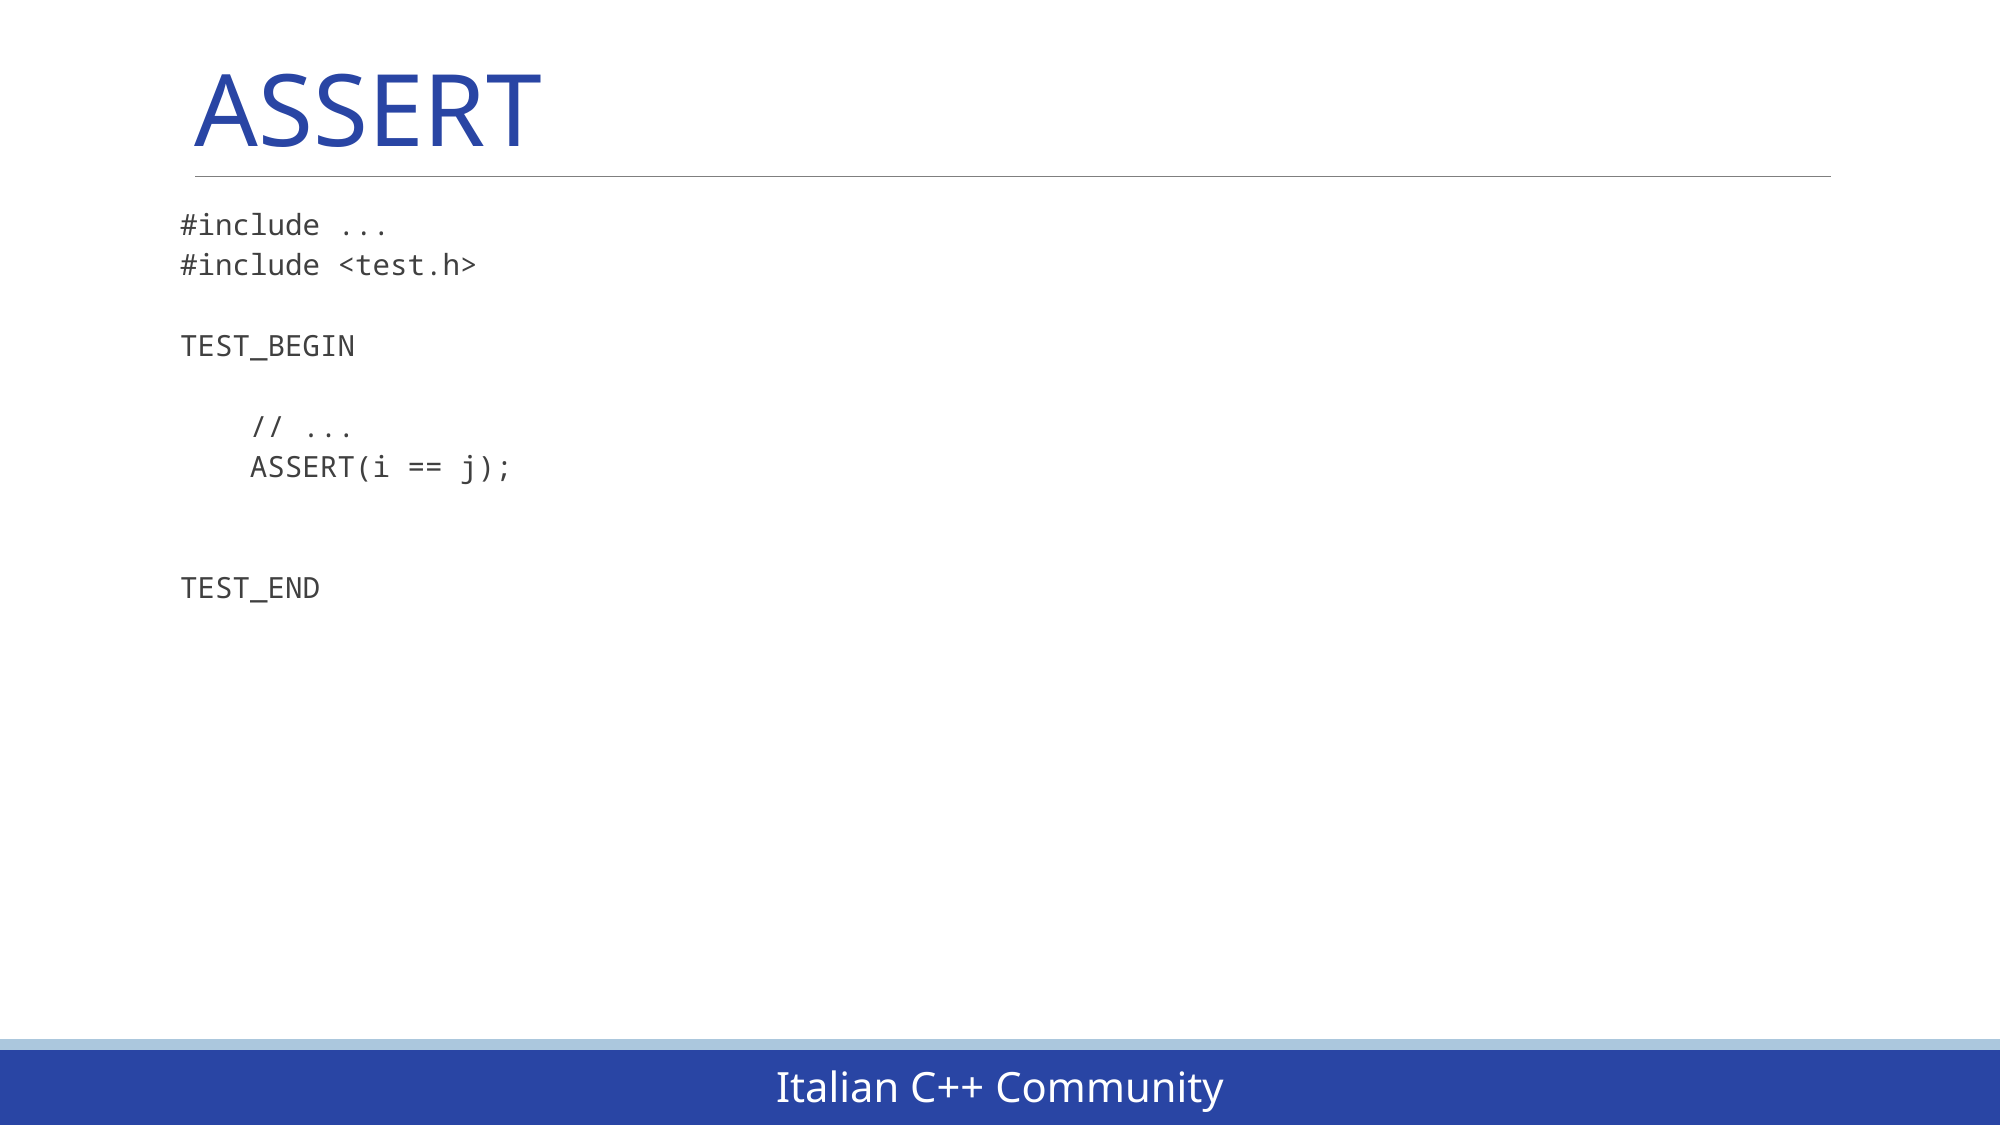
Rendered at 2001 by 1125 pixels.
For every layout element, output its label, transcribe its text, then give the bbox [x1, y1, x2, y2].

title ASSERT [179, 2, 1830, 175]
list #include ... #include <test.h> TEST_BEGIN // ... ASSERT(i == j); TEST_END [179, 202, 1830, 1011]
